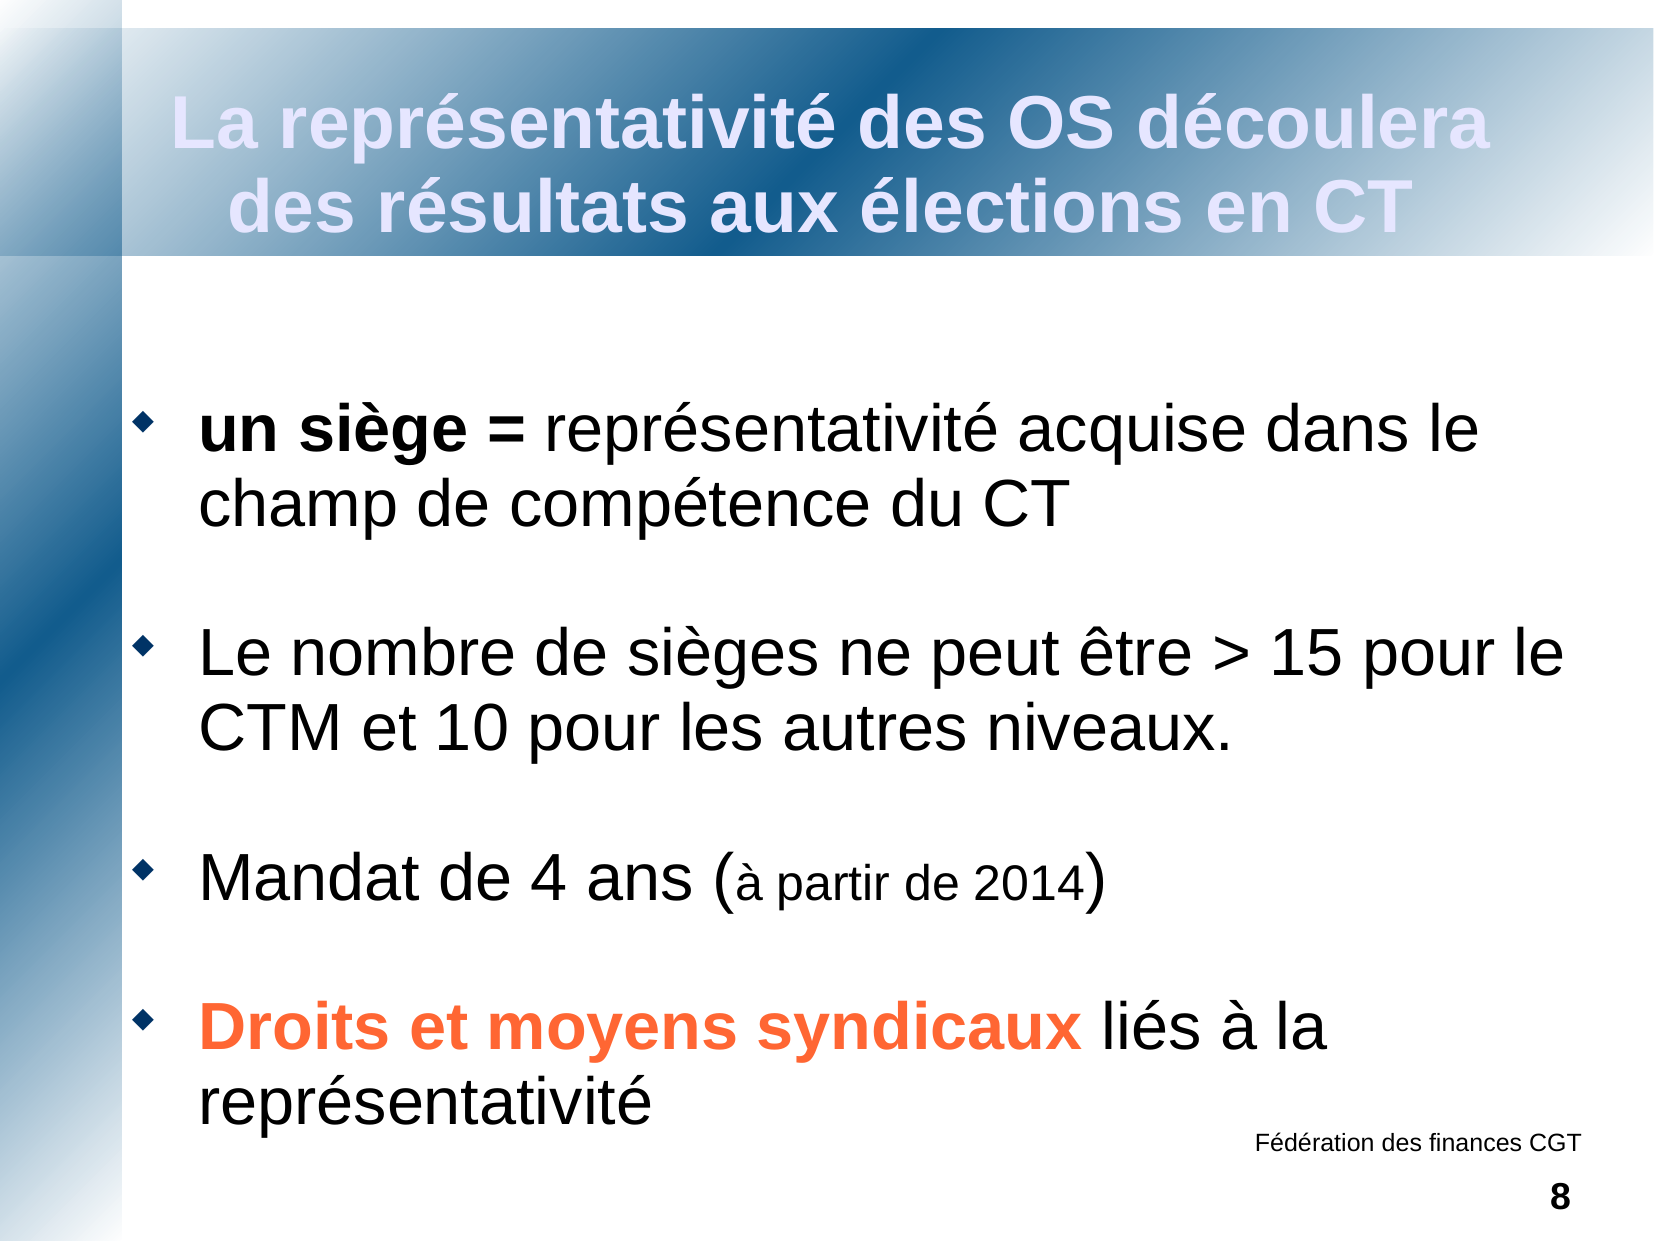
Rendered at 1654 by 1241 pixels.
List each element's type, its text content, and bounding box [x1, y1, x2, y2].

list un siège = représentativité acquise dans le champ de compétence du CT Le nombre de sièges ne peut être > 15 pour le CTM et 10 pour les autres niveaux. Mandat de 4 ans (à partir de 2014) Droits et moyens syndicaux liés à la représentativité [127, 316, 1603, 1214]
title La représentativité des OS découlera des résultats aux élections en CT [125, 0, 1538, 249]
text_box Fédération des finances CGT [1240, 1122, 1625, 1182]
text_box <numéro> [1535, 1169, 1654, 1241]
